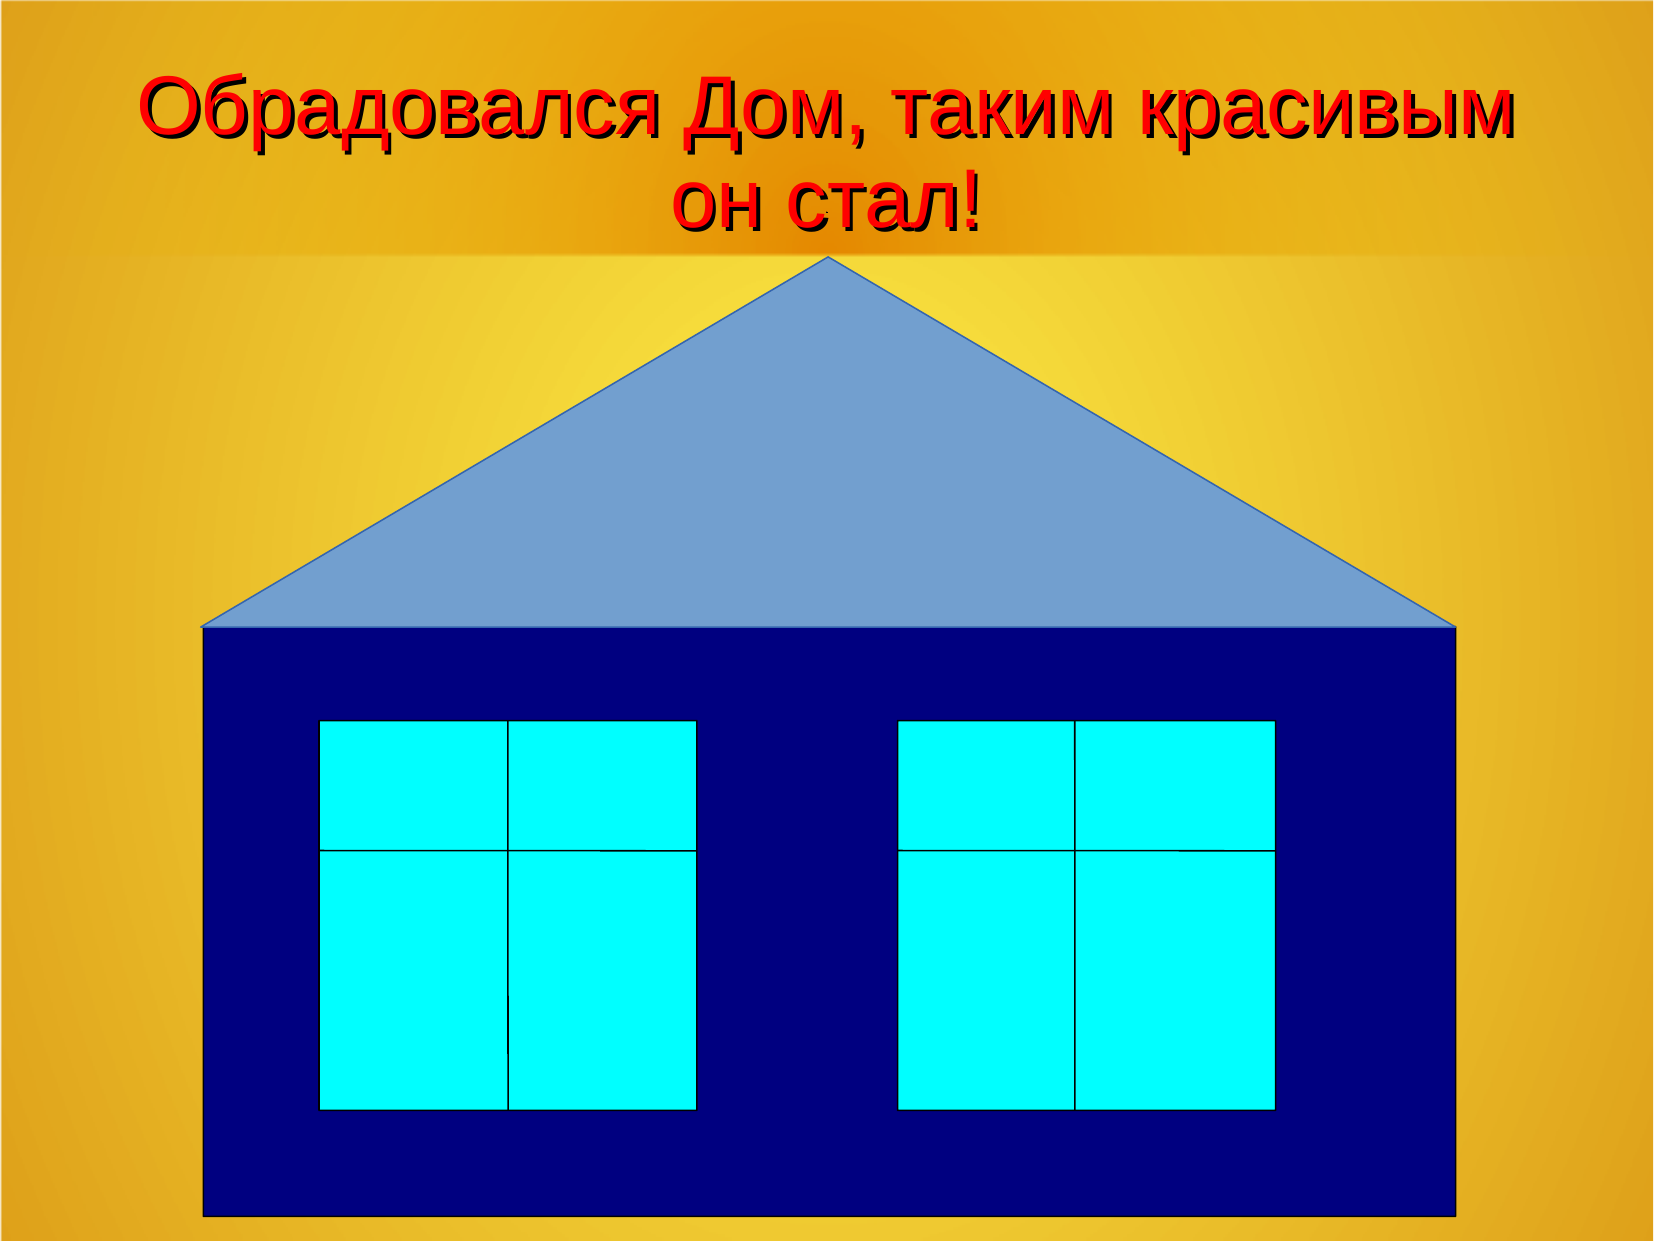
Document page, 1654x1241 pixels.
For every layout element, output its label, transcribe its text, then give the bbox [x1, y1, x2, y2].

text_box [200, 256, 1456, 1217]
picture [0, 0, 1654, 1241]
title Обрадовался Дом, таким красивым он стал! [82, 49, 1571, 257]
